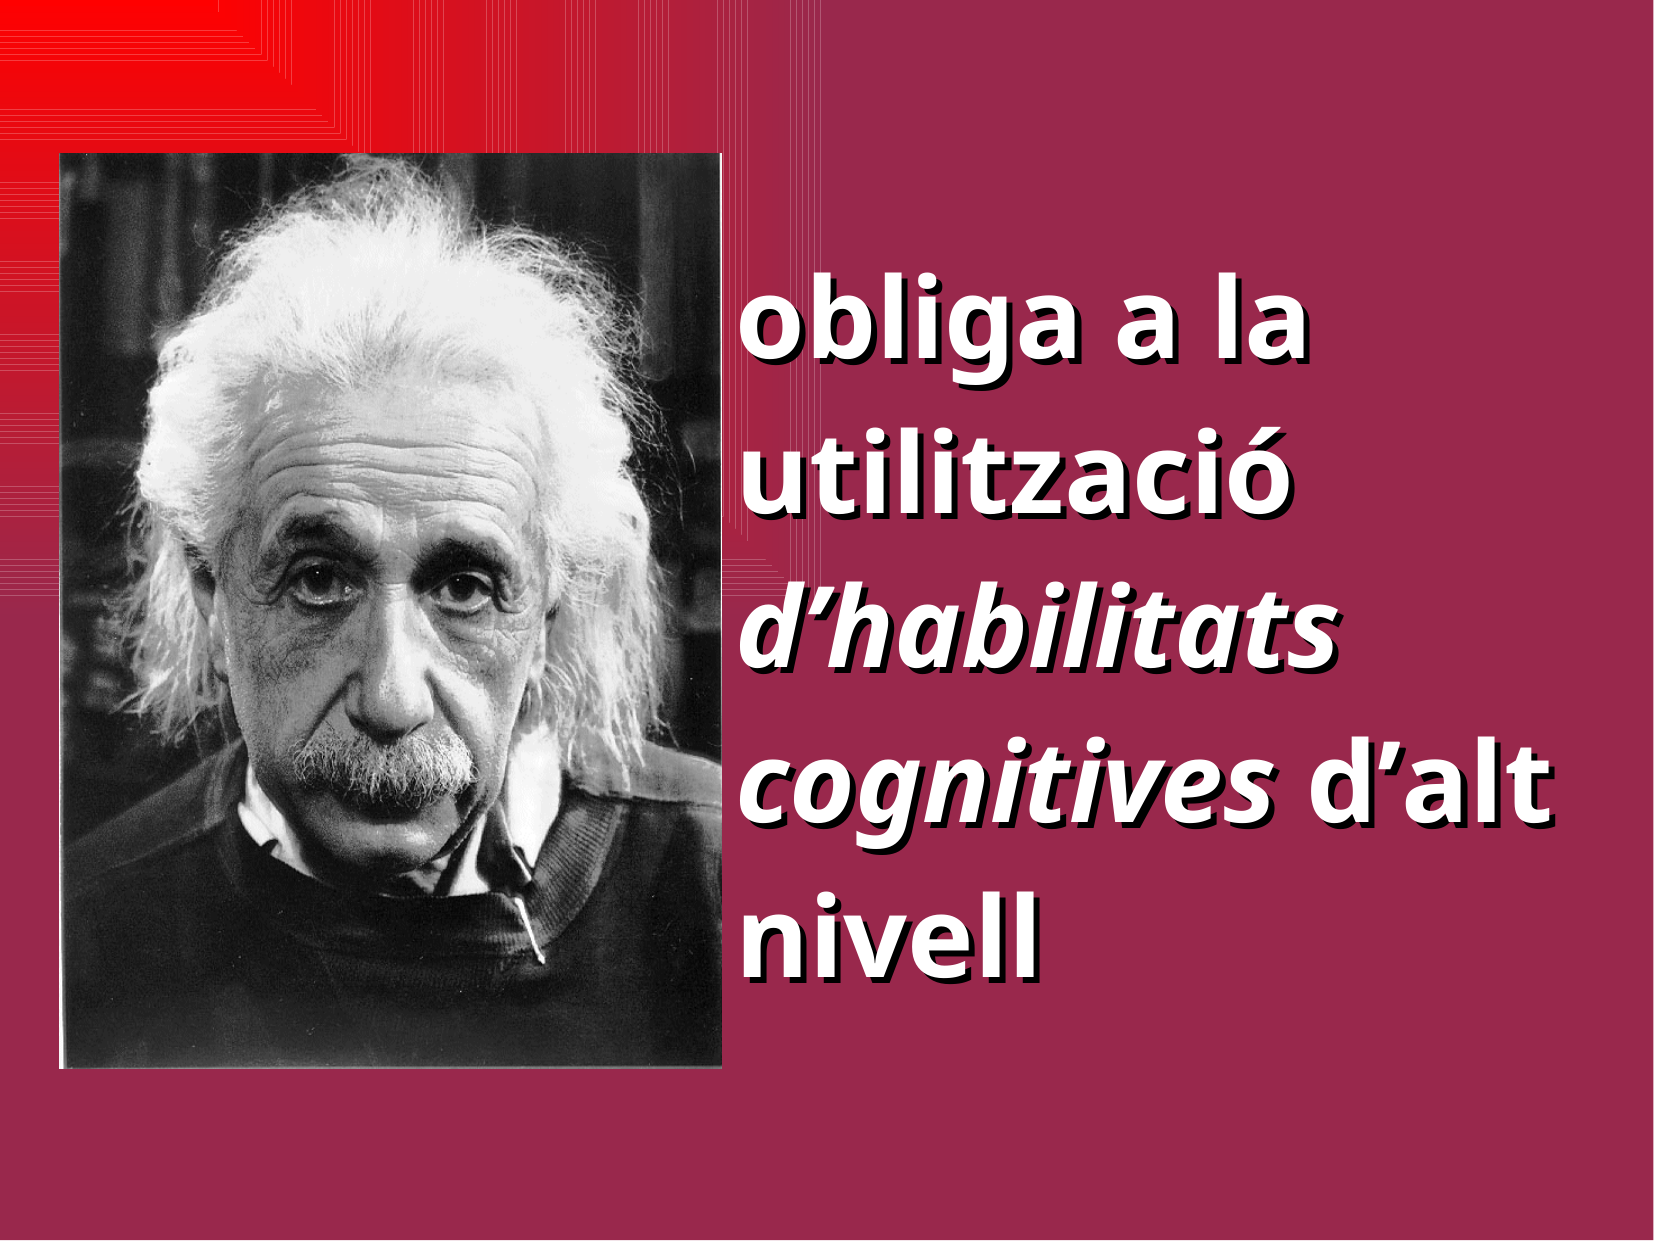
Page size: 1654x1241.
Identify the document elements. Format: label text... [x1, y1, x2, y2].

text_box obliga a la utilització d’habilitats cognitives d’alt nivell [735, 236, 1598, 1011]
picture [59, 153, 722, 1069]
